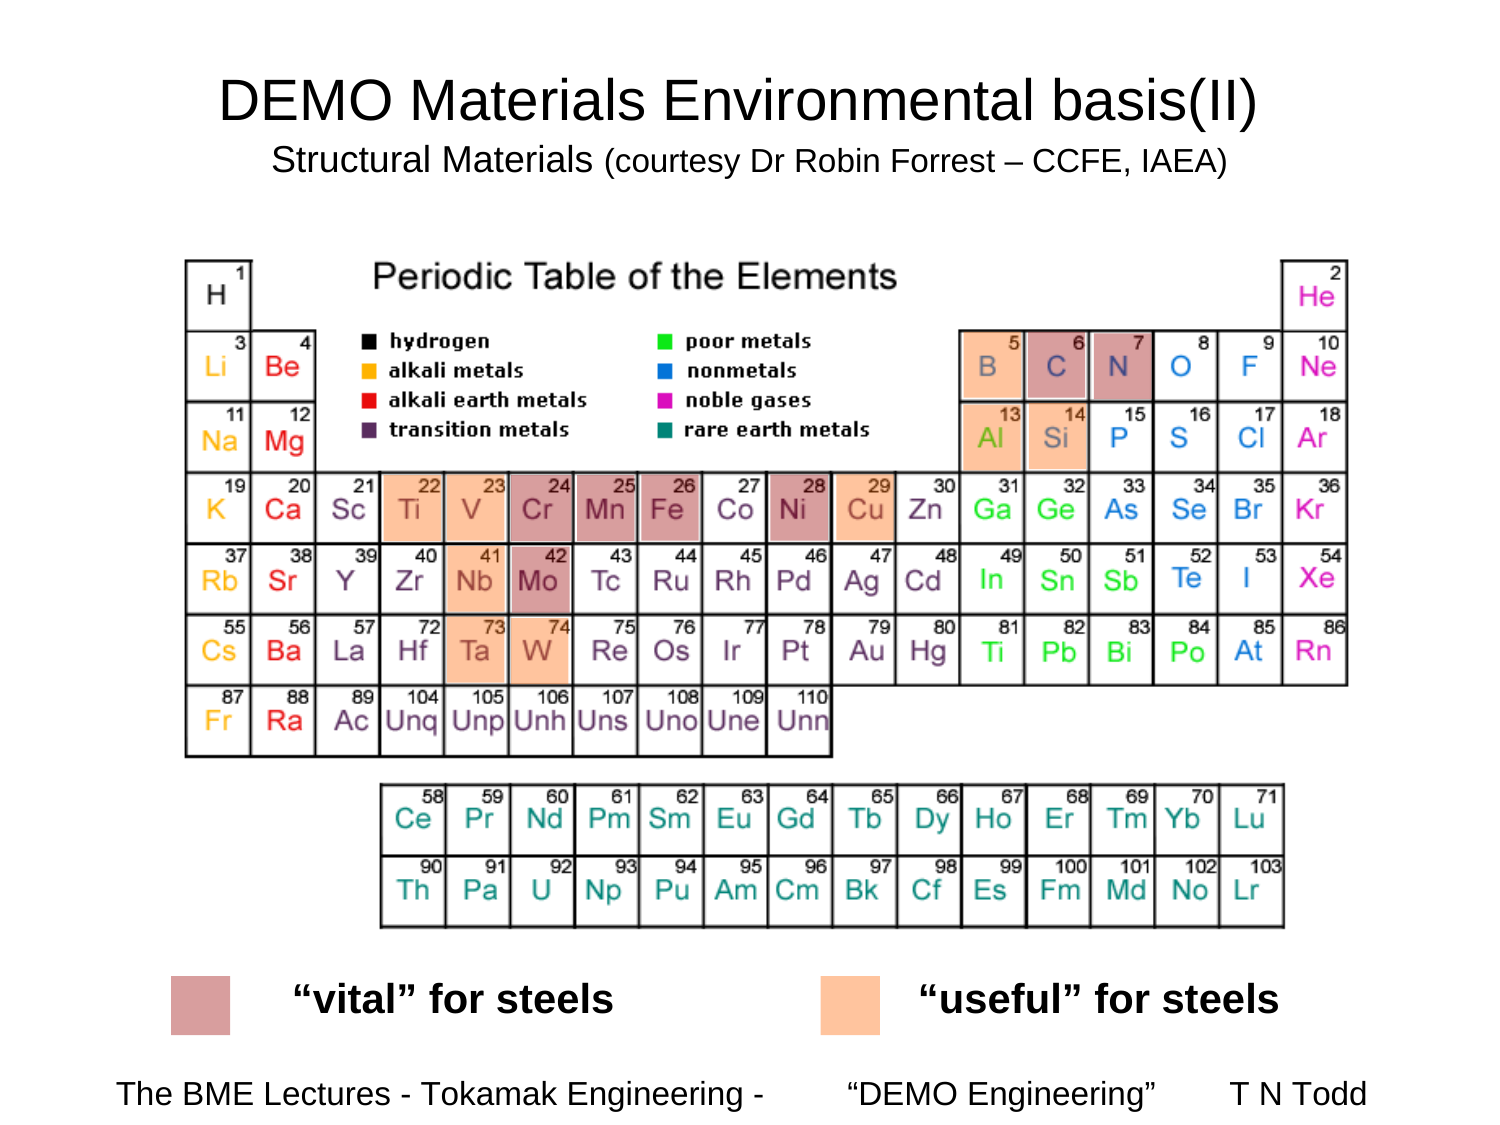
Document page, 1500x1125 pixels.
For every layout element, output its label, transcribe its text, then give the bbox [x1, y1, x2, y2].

text_box [770, 474, 828, 541]
text_box [1027, 331, 1086, 398]
text_box [383, 475, 441, 542]
text_box [512, 546, 570, 613]
text_box [1028, 403, 1087, 470]
picture [159, 207, 1386, 965]
text_box [511, 618, 569, 685]
text_box [641, 474, 699, 541]
text_box [836, 474, 894, 541]
text_box [577, 475, 635, 542]
text_box [447, 616, 505, 683]
text_box [511, 475, 572, 542]
text_box [171, 976, 231, 1036]
text_box “vital” for steels [277, 965, 630, 1030]
text_box [447, 545, 505, 612]
text_box DEMO Materials Environmental basis(II) Structural Materials (courtesy Dr Robin Forrest – CCFE, IAEA) [75, 18, 1426, 207]
text_box [447, 474, 505, 541]
text_box [1093, 333, 1152, 400]
text_box “useful” for steels [903, 965, 1296, 1030]
text_box [963, 404, 1021, 471]
text_box [963, 331, 1022, 398]
text_box [820, 976, 880, 1036]
